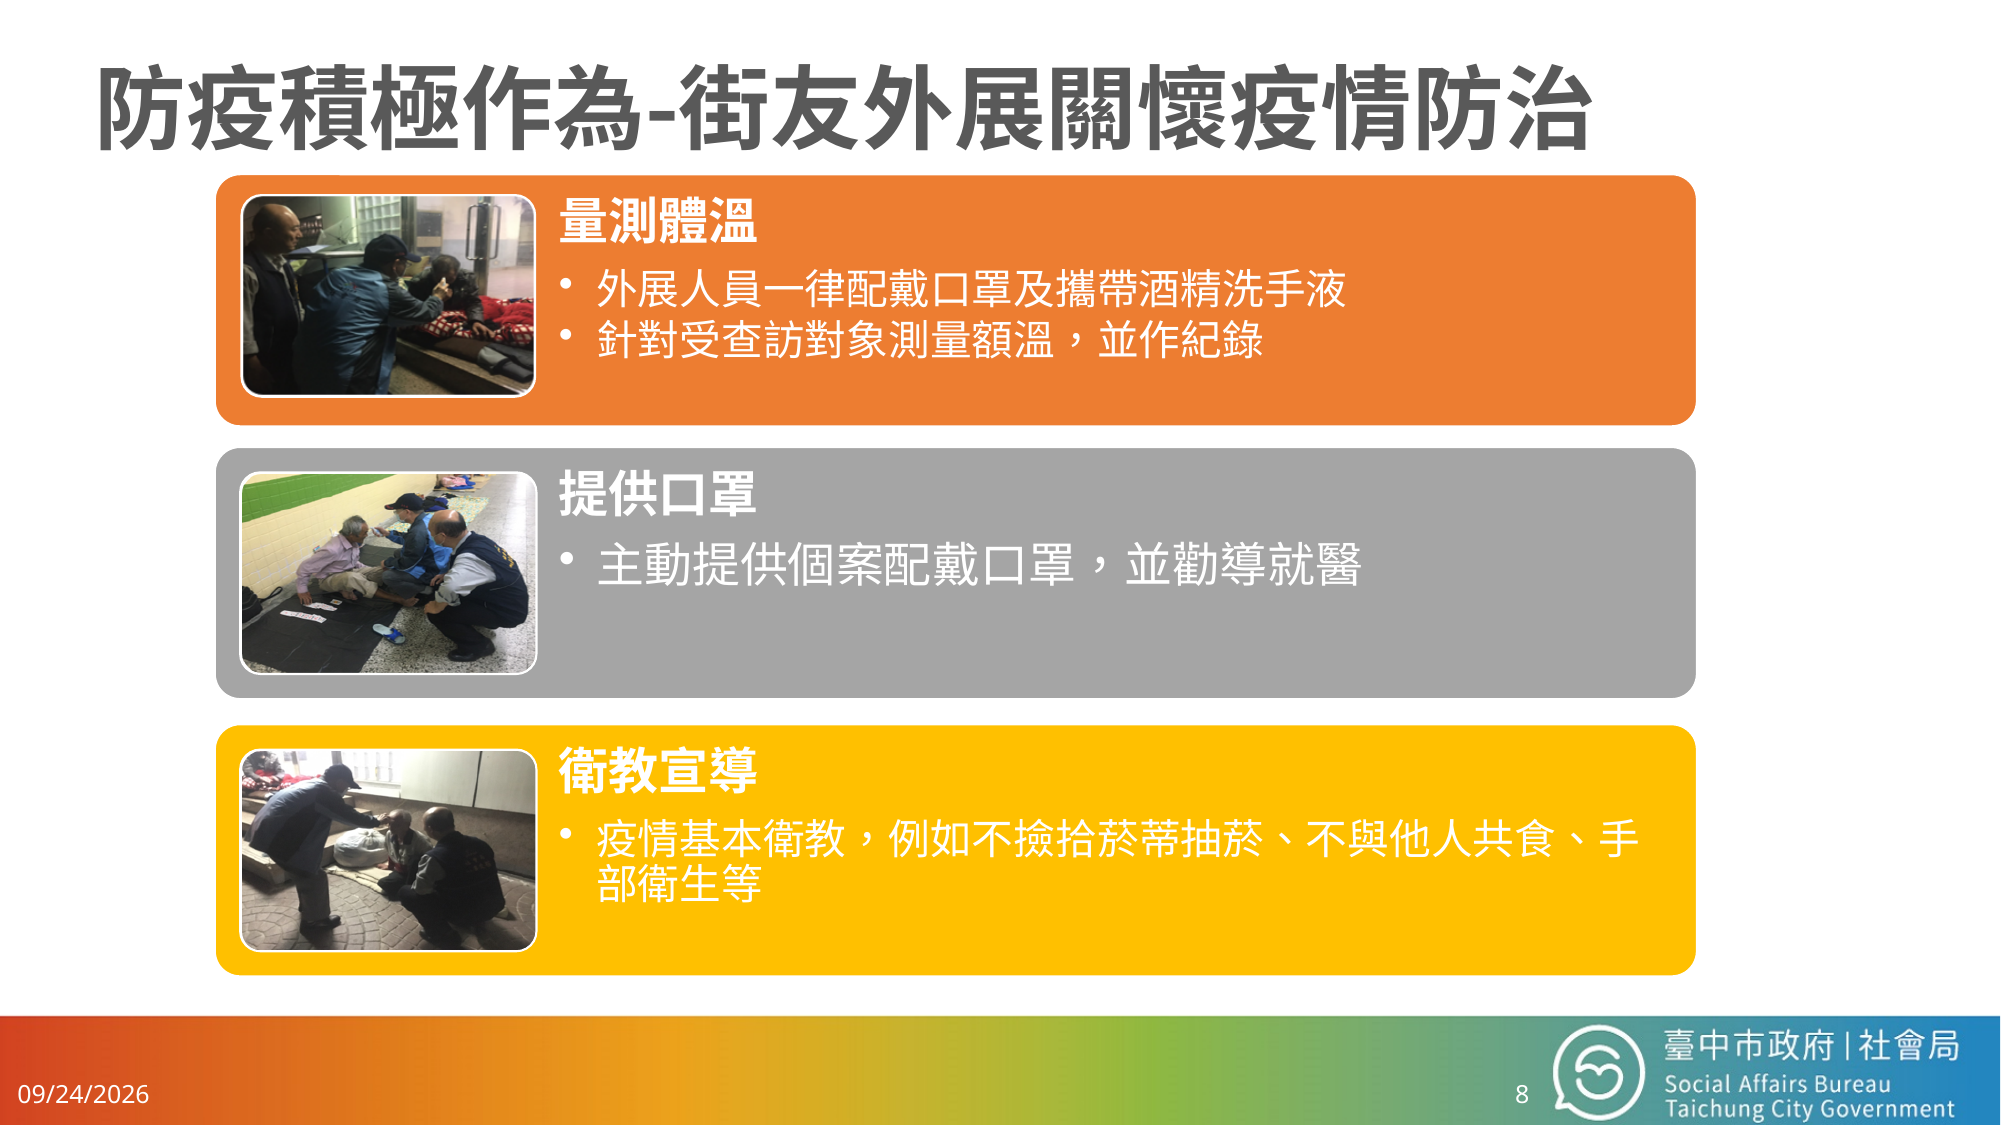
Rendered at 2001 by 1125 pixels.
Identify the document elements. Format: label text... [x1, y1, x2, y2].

title 防疫積極作為-街友外展關懷疫情防治 [79, 35, 1924, 190]
text_box [240, 472, 537, 674]
slide_number <編號> [1094, 1065, 1545, 1125]
text_box 提供口罩 主動提供個案配戴口罩，並勸導就醫 [214, 446, 1697, 700]
text_box 衛教宣導 疫情基本衛教，例如不撿拾菸蒂抽菸、不與他人共食、手部衛生等 [214, 724, 1697, 977]
text_box 量測體溫 外展人員一律配戴口罩及攜帶酒精洗手液 針對受查訪對象測量額溫，並作紀錄 [214, 174, 1697, 427]
picture [0, 0, 2001, 1125]
slide_number 03/17/2020 [2, 1065, 453, 1125]
text_box [241, 195, 536, 397]
text_box [240, 749, 537, 952]
